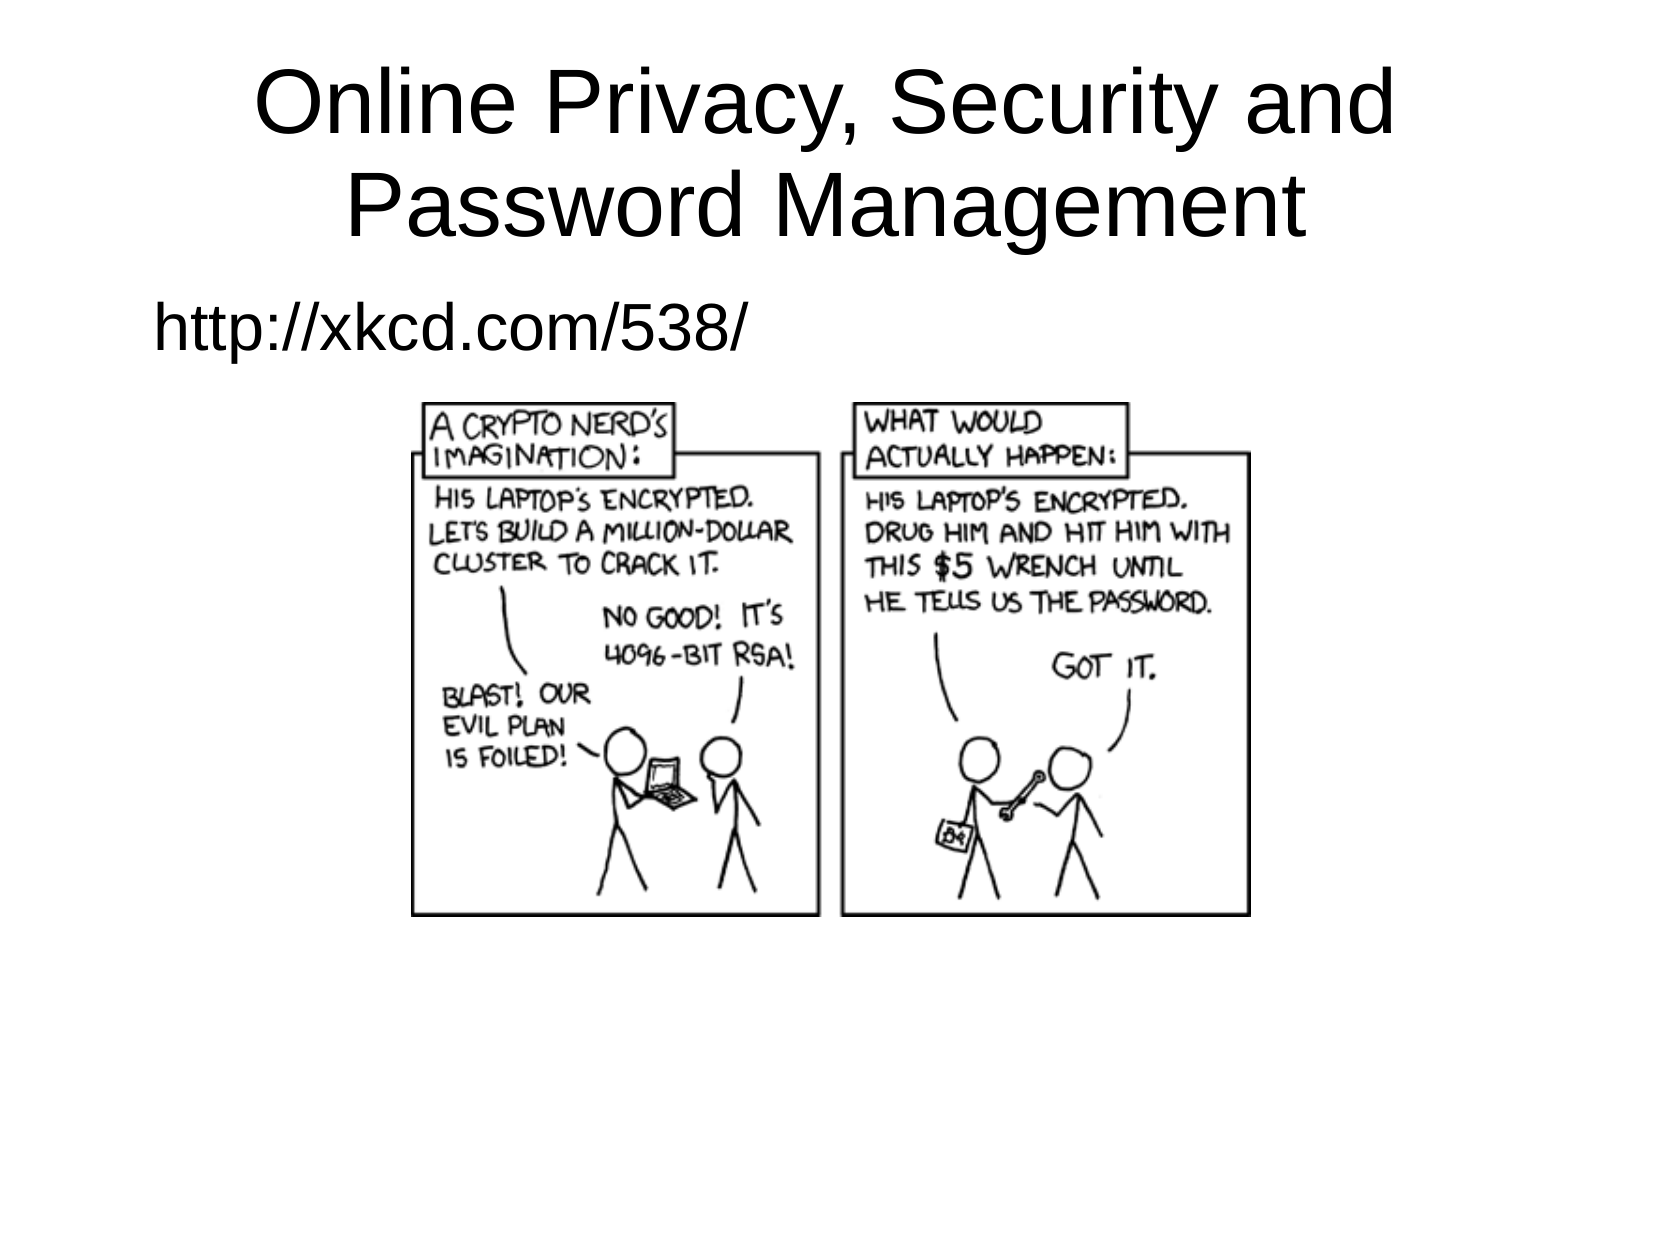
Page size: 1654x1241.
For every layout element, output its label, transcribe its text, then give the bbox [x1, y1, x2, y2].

picture [411, 402, 1251, 917]
list http://xkcd.com/538/ [82, 290, 1538, 1010]
title Online Privacy, Security and Password Management [82, 49, 1571, 257]
